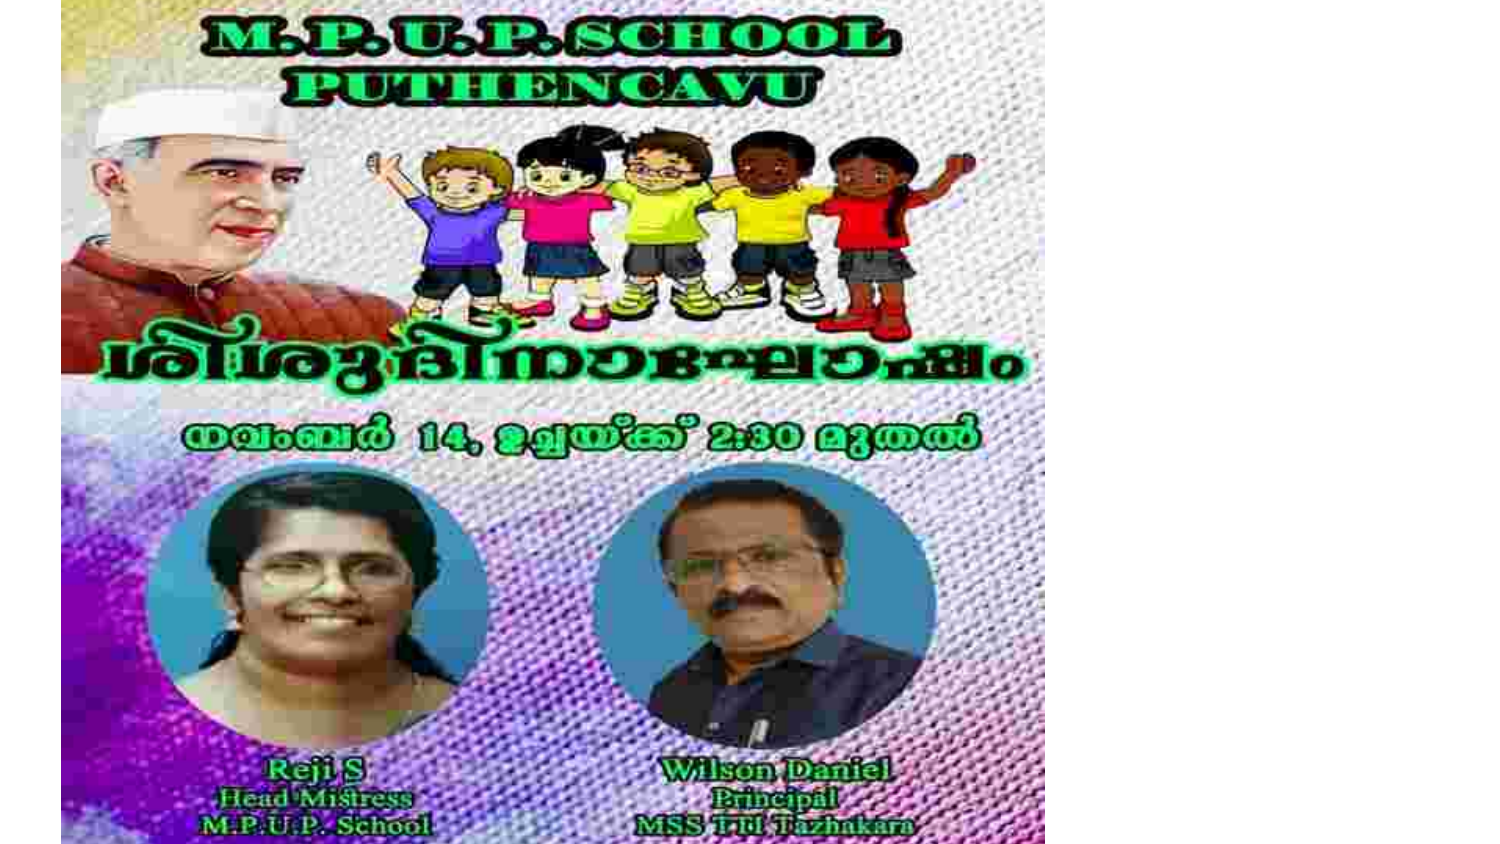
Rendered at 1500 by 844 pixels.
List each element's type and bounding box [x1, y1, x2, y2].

picture [61, 0, 1045, 844]
